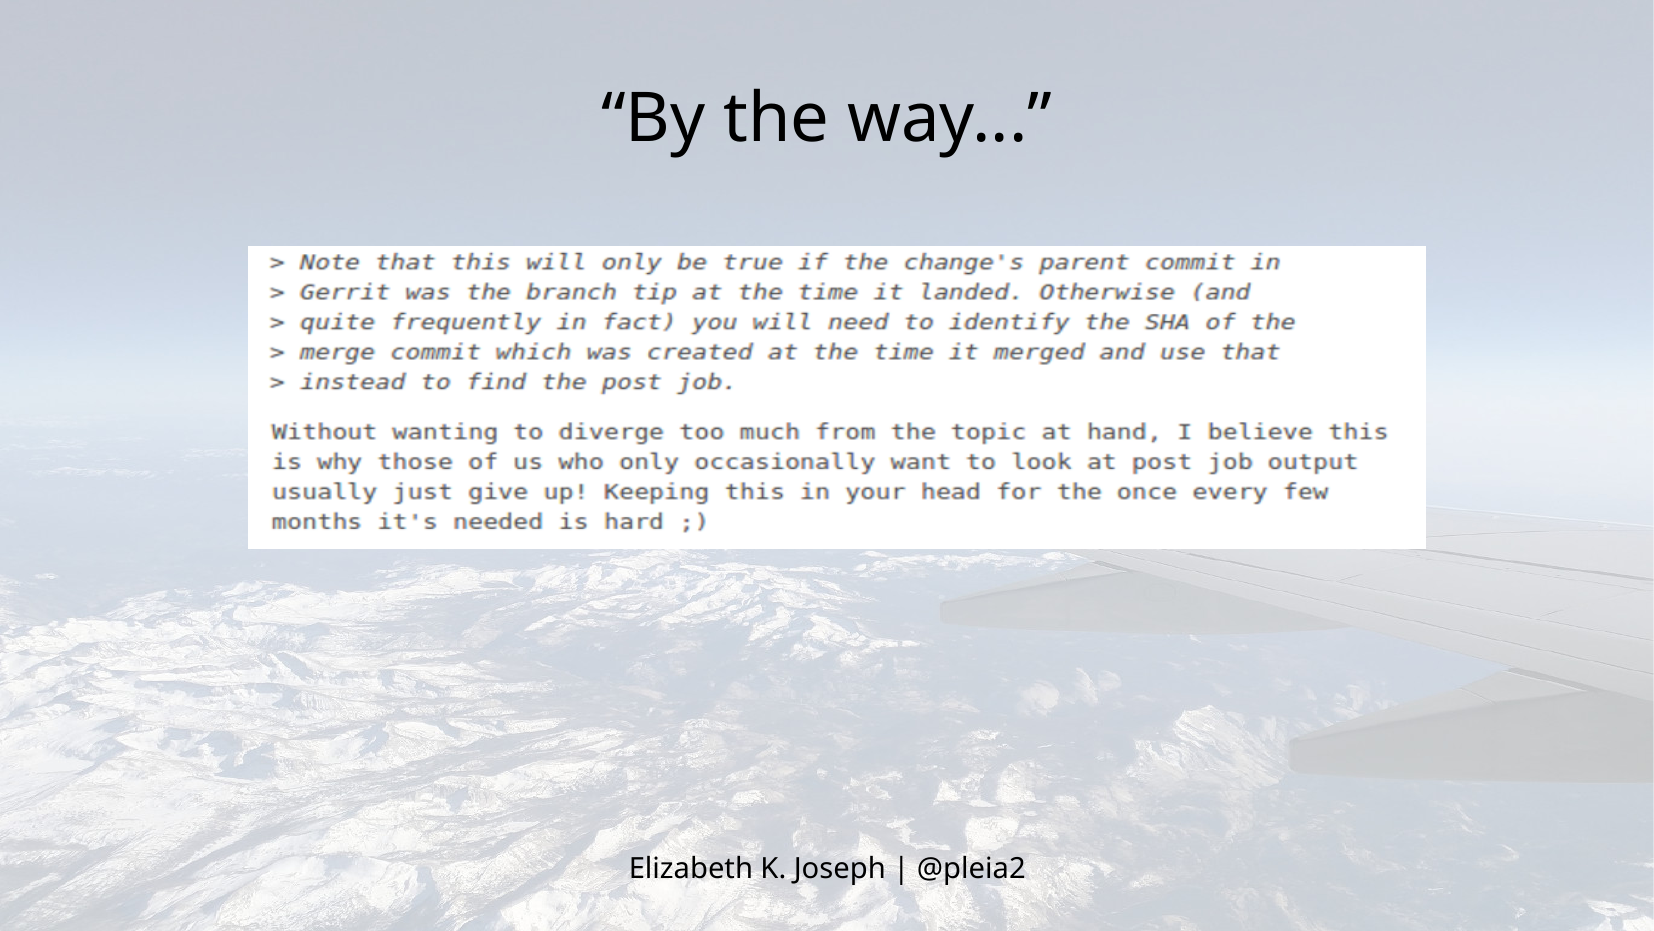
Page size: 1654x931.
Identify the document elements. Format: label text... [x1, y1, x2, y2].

picture [0, 0, 1654, 931]
title “By the way...” [82, 37, 1571, 193]
